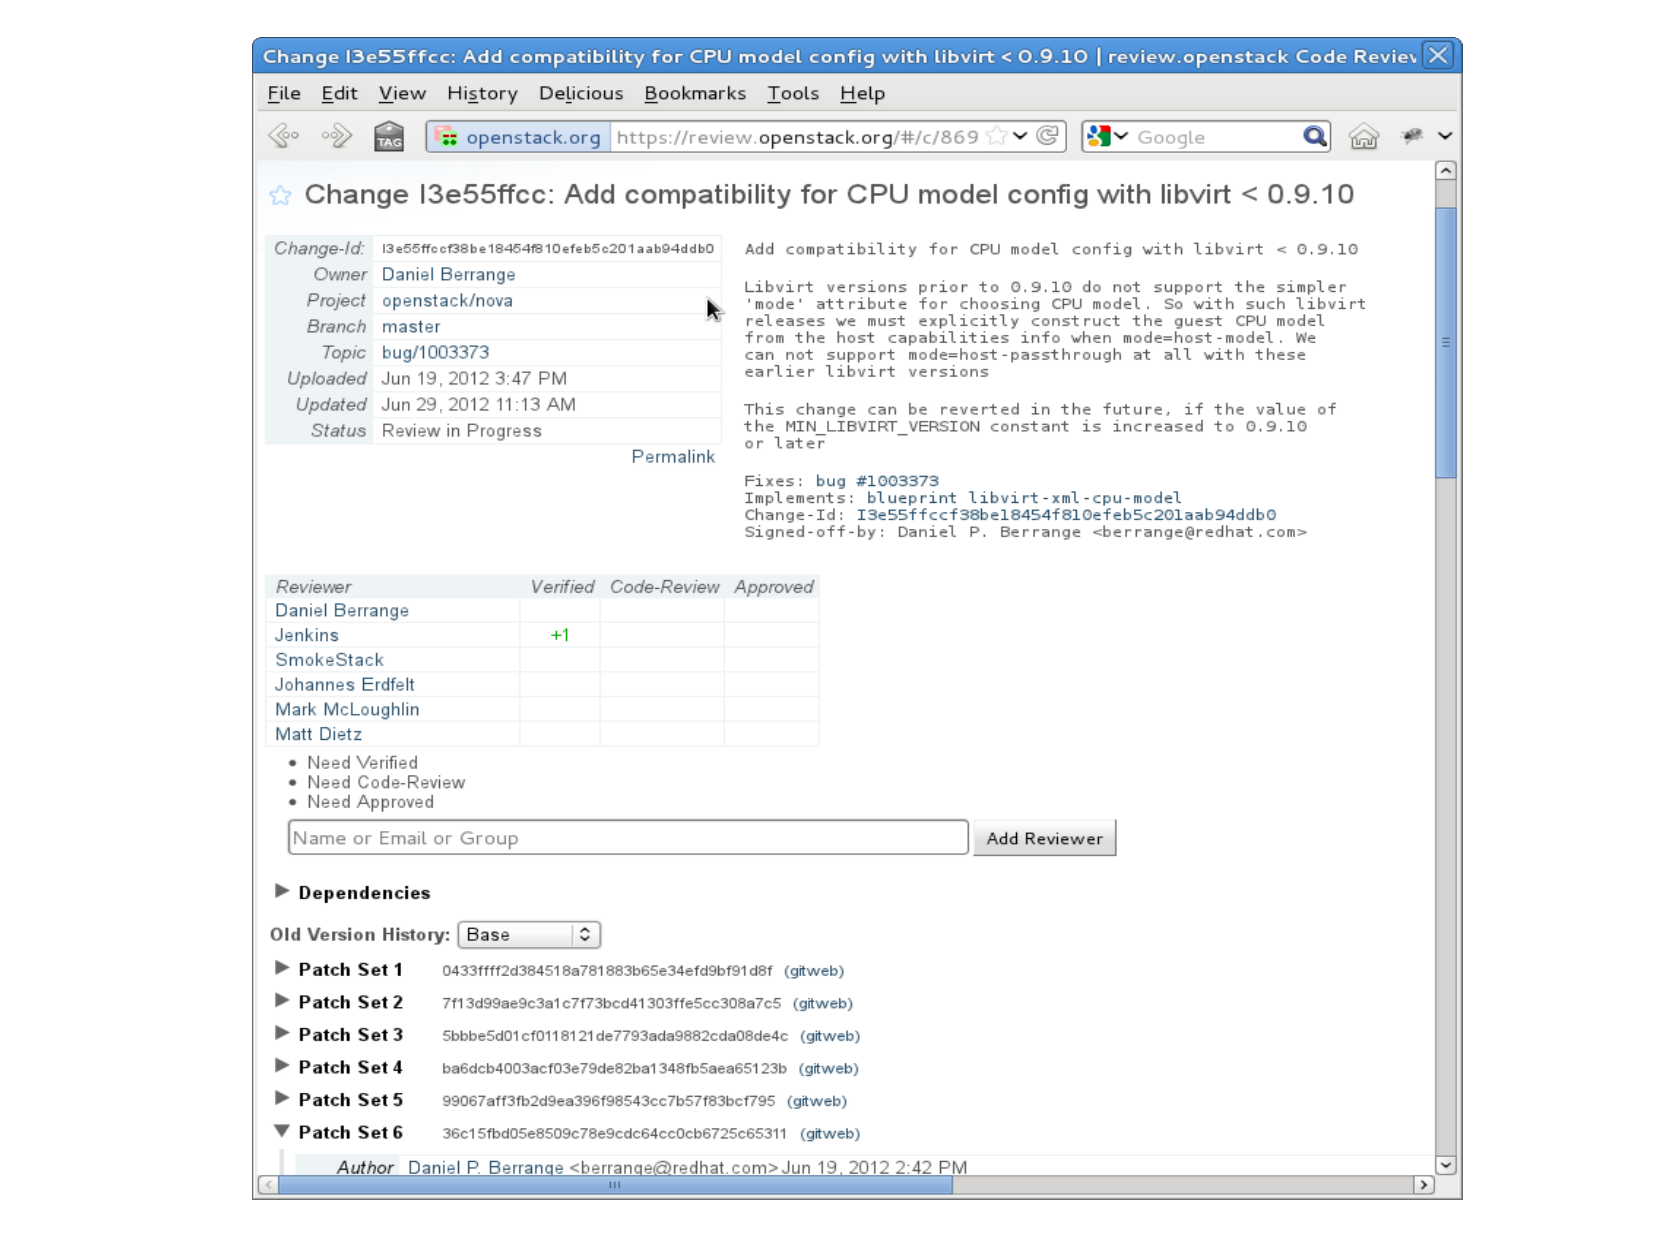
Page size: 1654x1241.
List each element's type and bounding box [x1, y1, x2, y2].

picture [252, 37, 1463, 1201]
